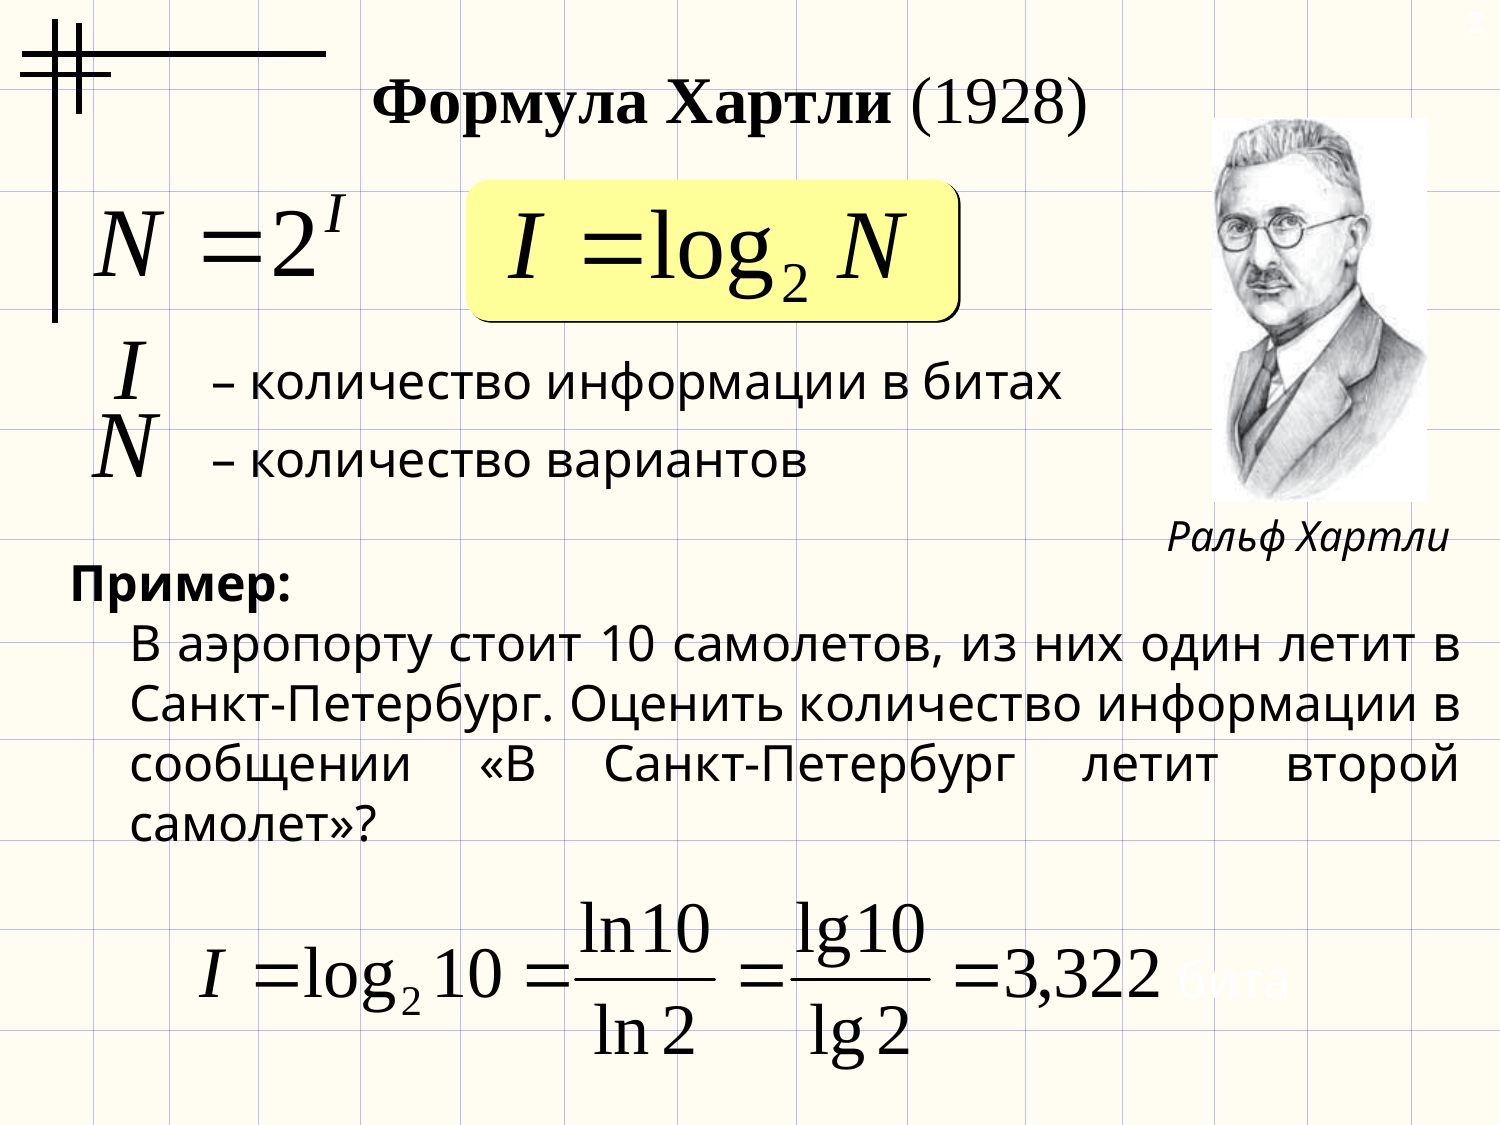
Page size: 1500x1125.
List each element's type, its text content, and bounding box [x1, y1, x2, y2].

text_box I – количество информации в битах N – количество вариантов [78, 304, 1182, 506]
text_box [466, 179, 959, 321]
chart [75, 170, 372, 302]
text_box <номер> [1148, 0, 1499, 75]
picture [1212, 118, 1427, 502]
chart [490, 179, 933, 320]
title Формула Хартли (1928) [324, 49, 1426, 127]
text_box бита [1175, 940, 1306, 1017]
chart [186, 883, 1175, 1083]
text_box Ральф Хартли [1151, 502, 1466, 543]
text_box Пример: В аэропорту стоит 10 самолетов, из них один летит в Санкт-Петербург. Оценить количество информации в сообщении «В Санкт-Петербург летит второй самолет»? [54, 543, 1477, 860]
